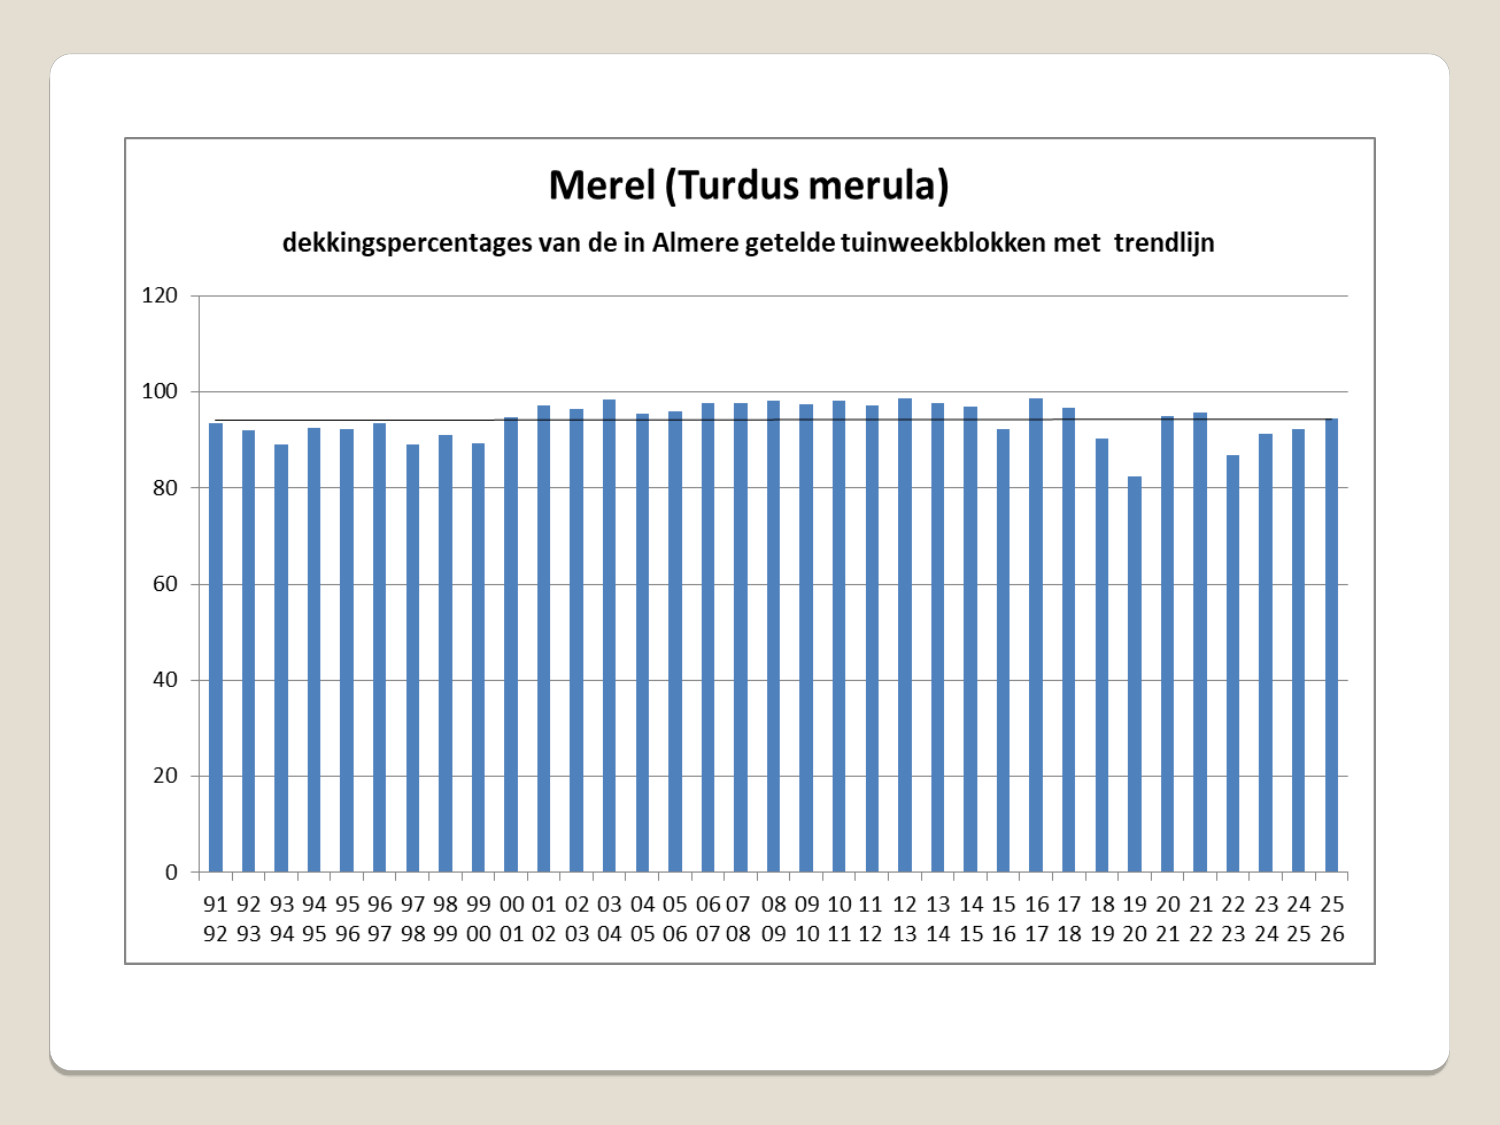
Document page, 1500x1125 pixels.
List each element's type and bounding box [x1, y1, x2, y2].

picture [124, 137, 1376, 965]
